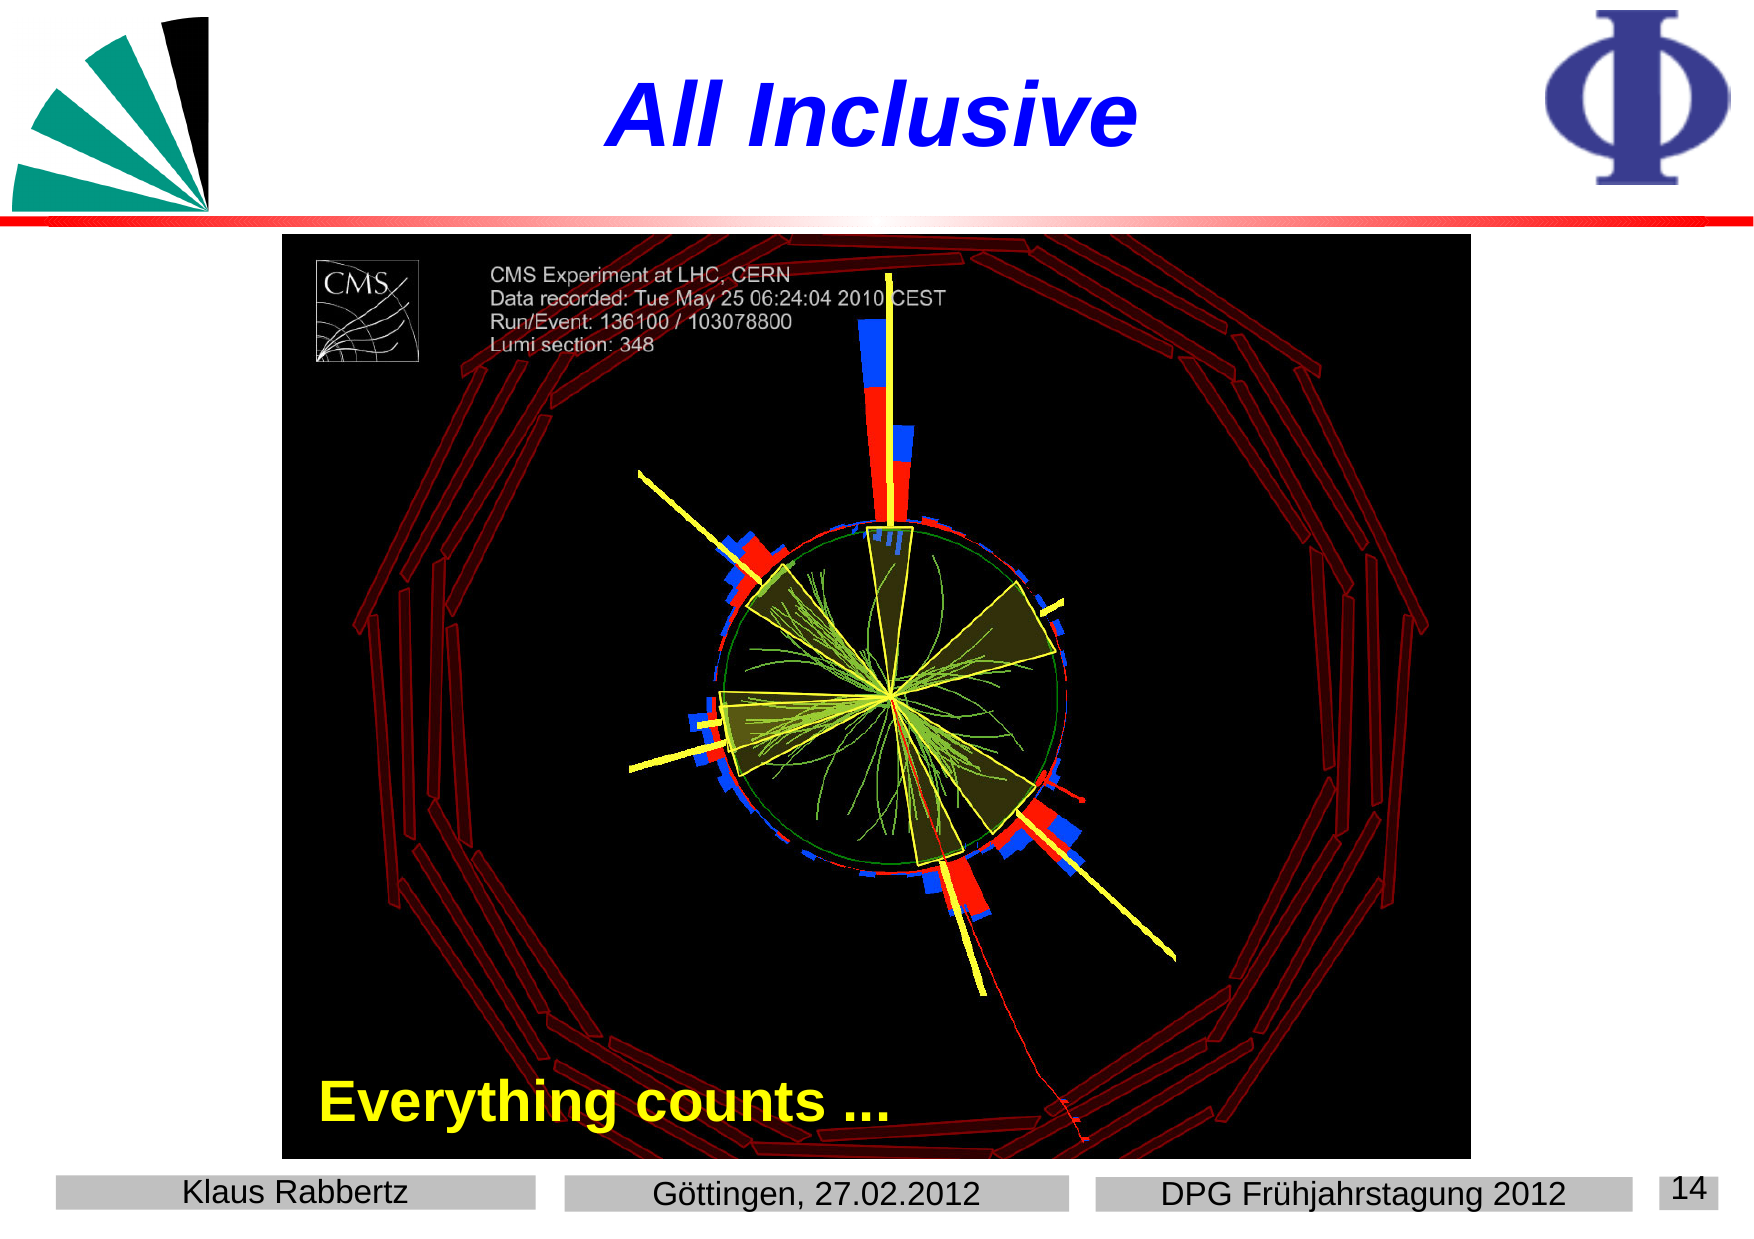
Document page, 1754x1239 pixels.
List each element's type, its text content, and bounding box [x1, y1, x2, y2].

picture [12, 17, 209, 214]
picture [1545, 10, 1731, 185]
picture [282, 234, 1471, 1159]
title All Inclusive [220, 22, 1525, 207]
text_box Everything counts ... [306, 1062, 904, 1140]
